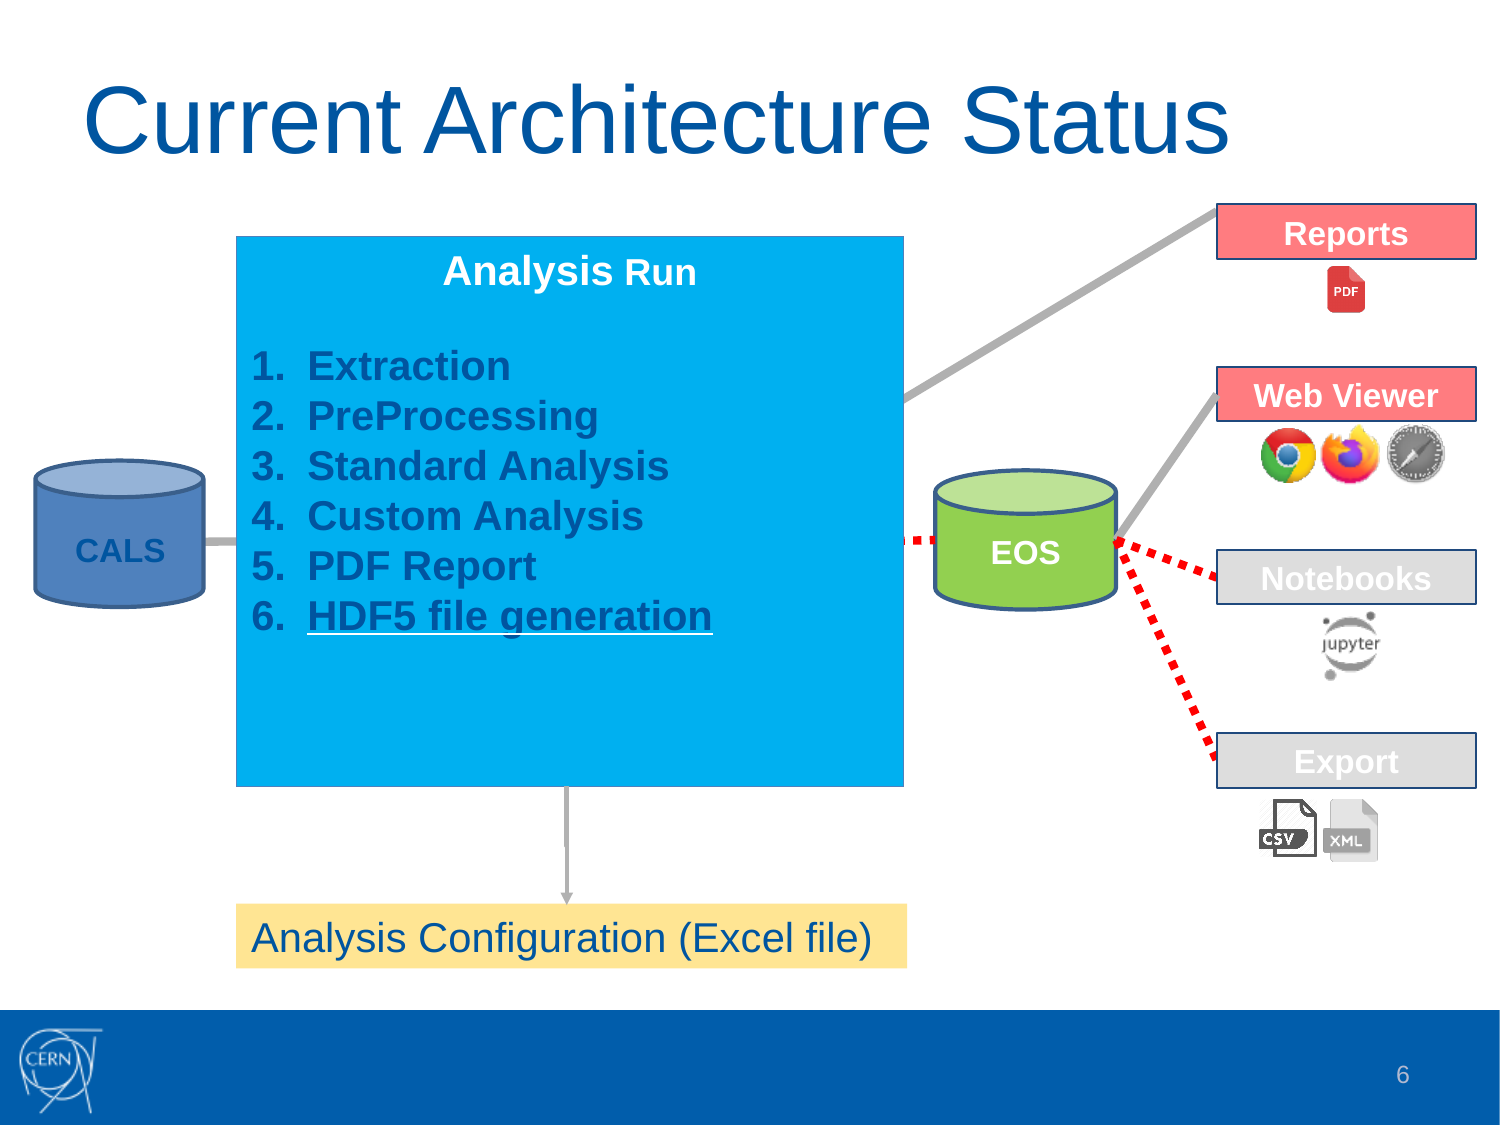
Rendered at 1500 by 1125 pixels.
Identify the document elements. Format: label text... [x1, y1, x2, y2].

text_box Web Viewer [1217, 366, 1476, 422]
text_box Current Architecture Status [74, 38, 1425, 193]
picture [1386, 424, 1446, 485]
picture [1259, 799, 1317, 857]
picture [1321, 611, 1381, 681]
picture [1261, 428, 1316, 483]
text_box [35, 577, 204, 608]
text_box Reports [1217, 204, 1476, 259]
text_box CALS [35, 521, 205, 577]
text_box [35, 481, 204, 521]
text_box Export [1217, 733, 1476, 788]
text_box Notebooks [1217, 549, 1476, 605]
picture [1319, 799, 1382, 862]
text_box [935, 495, 1116, 610]
text_box Analysis Configuration (Excel file) [236, 903, 908, 969]
text_box Analysis Run Extraction PreProcessing Standard Analysis Custom Analysis PDF Report HDF5 file generation [236, 236, 904, 787]
text_box EOS [941, 523, 1111, 579]
picture [1316, 259, 1376, 319]
text_box <number> [1342, 1044, 1425, 1104]
picture [1318, 424, 1383, 485]
